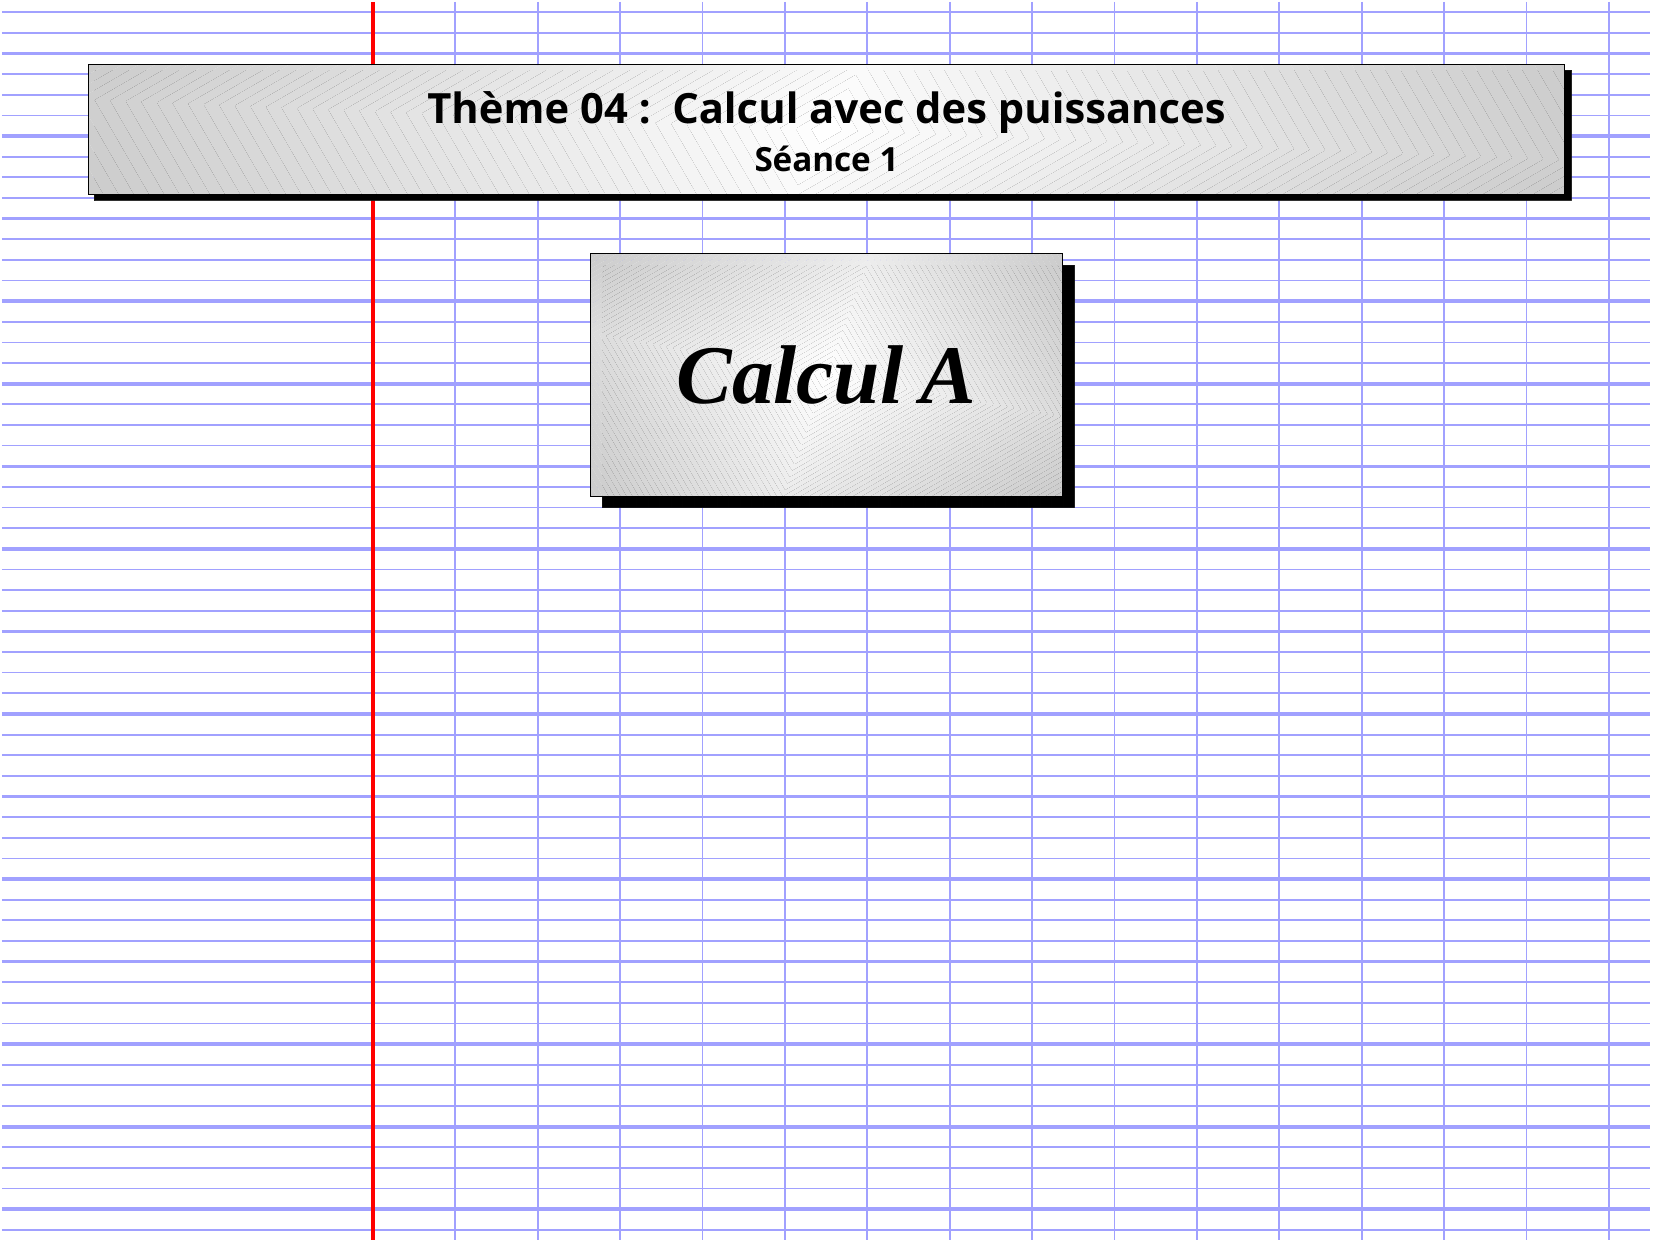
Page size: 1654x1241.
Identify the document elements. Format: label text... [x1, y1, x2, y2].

text_box Thème 04 : Calcul avec des puissances Séance 1 [88, 64, 1565, 195]
text_box Calcul A [590, 253, 1063, 497]
picture [0, 0, 1654, 1241]
